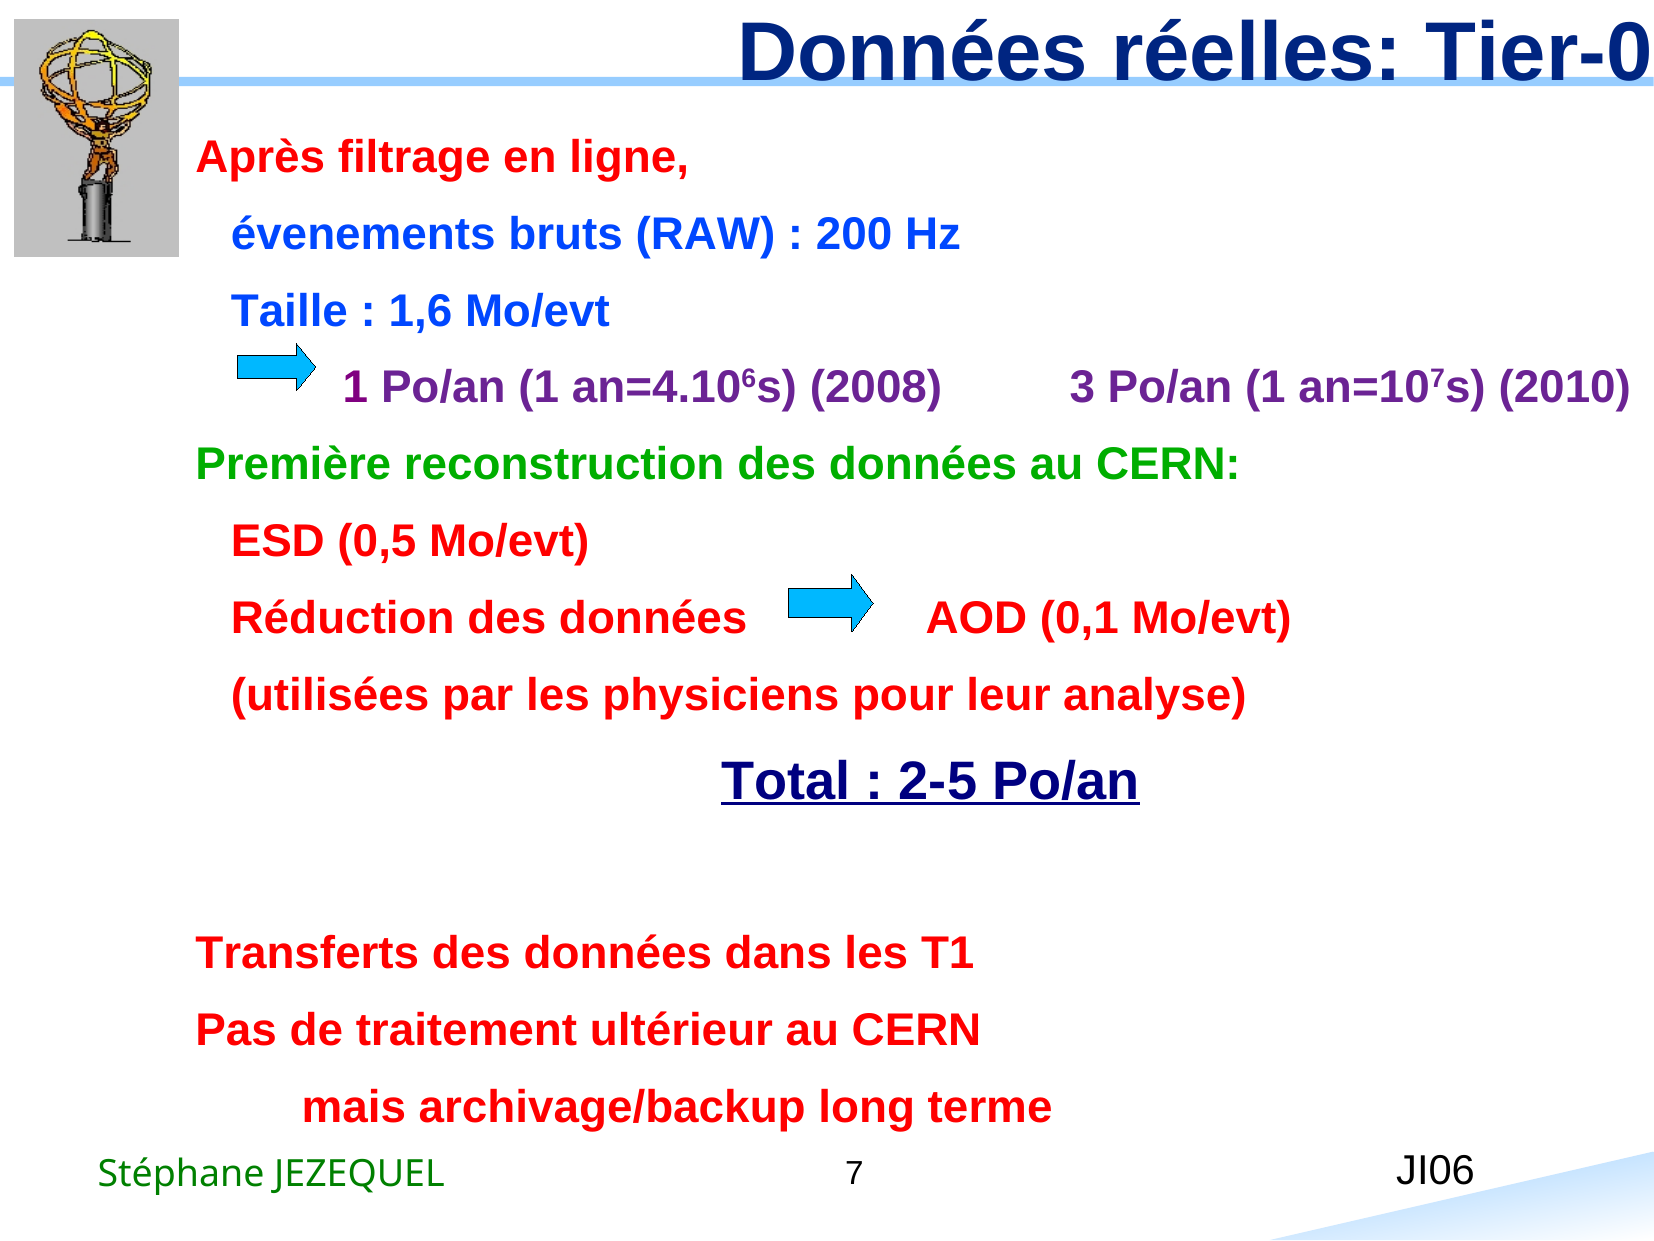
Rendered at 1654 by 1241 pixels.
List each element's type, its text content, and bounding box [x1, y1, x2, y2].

text_box Après filtrage en ligne, évenements bruts (RAW) : 200 Hz Taille : 1,6 Mo/evt 1 Po/an (1 an=4.106s) (2008) 3 Po/an (1 an=107s) (2010) Première reconstruction des données au CERN: ESD (0,5 Mo/evt) Réduction des données AOD (0,1 Mo/evt) (utilisées par les physiciens pour leur analyse) Total : 2-5 Po/an Transferts des données dans les T1 Pas de traitement ultérieur au CERN mais archivage/backup long terme [195, 105, 1632, 1130]
picture [14, 19, 179, 257]
title Données réelles: Tier-0 [85, 0, 1654, 104]
text_box [237, 343, 316, 391]
text_box [788, 574, 874, 632]
